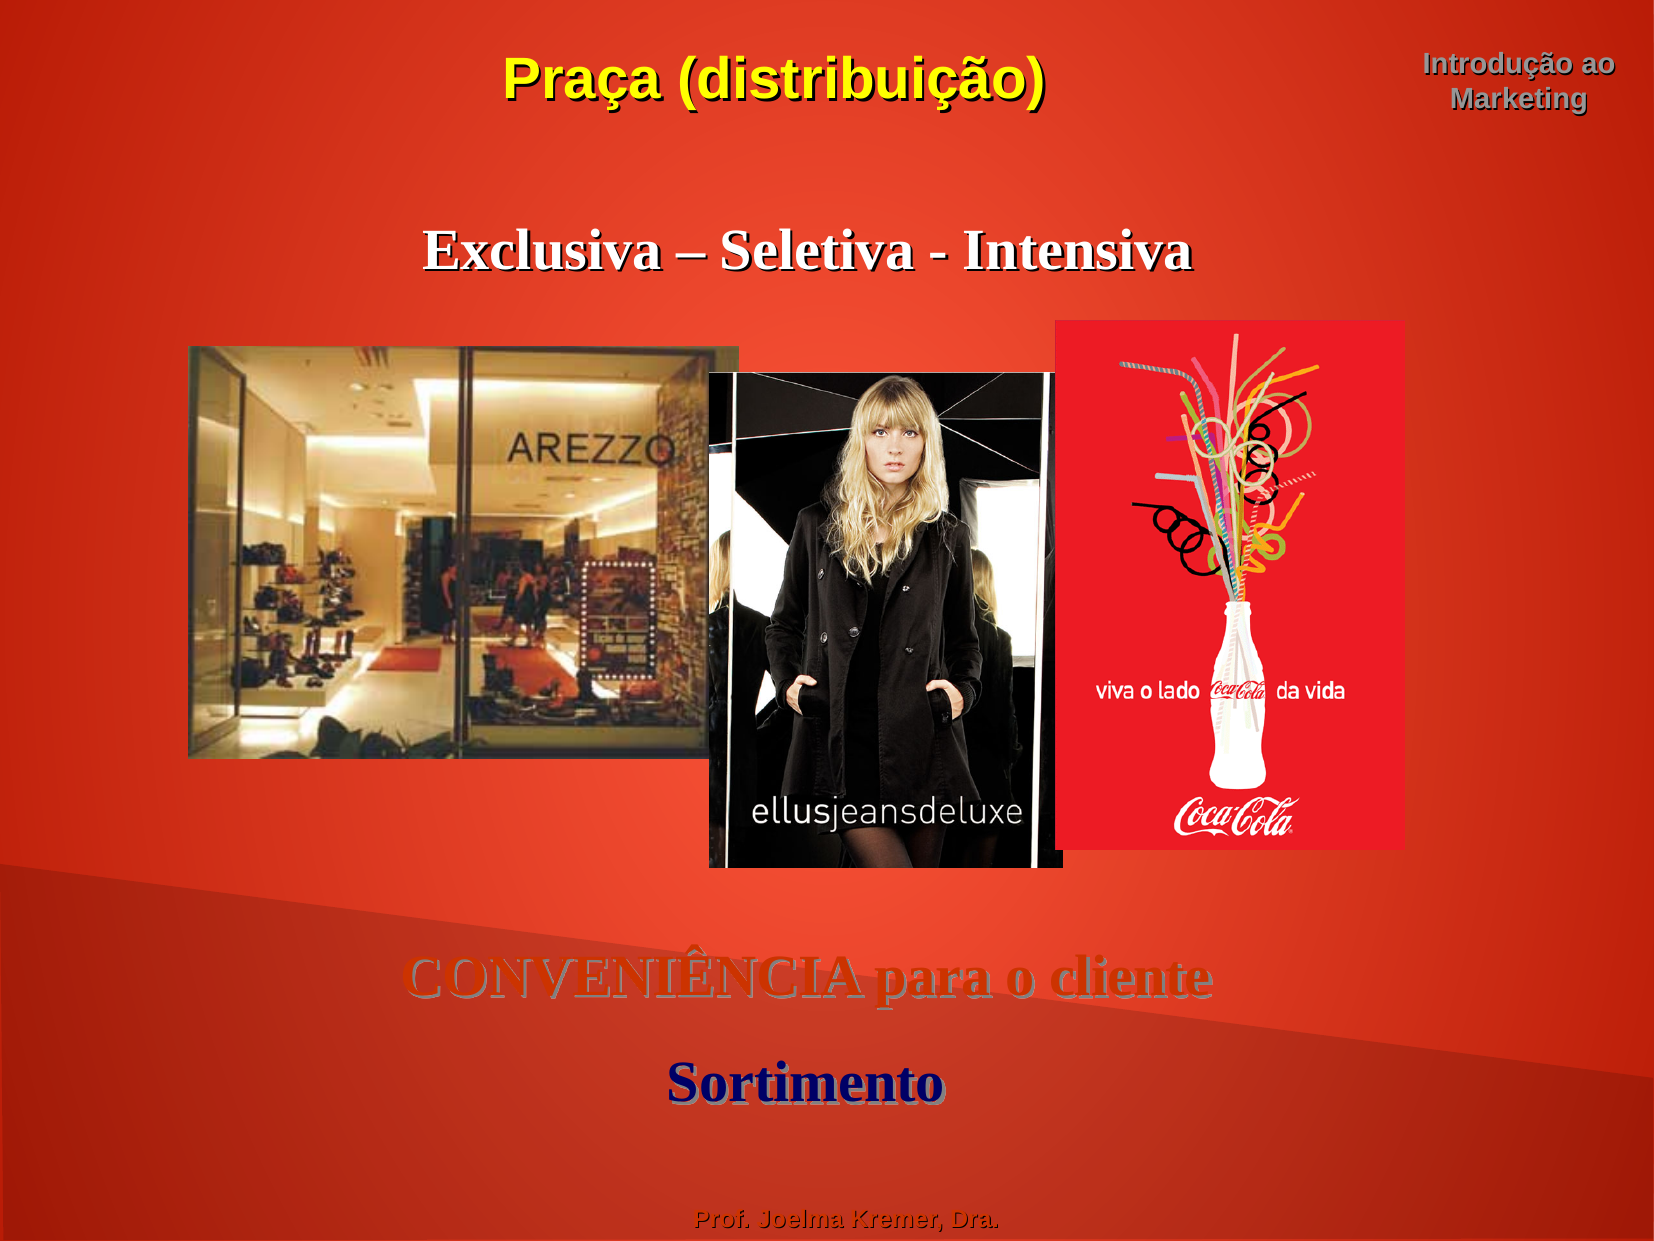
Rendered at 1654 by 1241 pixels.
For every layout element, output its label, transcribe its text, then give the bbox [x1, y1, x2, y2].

picture [188, 320, 1405, 868]
title Introdução ao Marketing [1386, 21, 1652, 139]
text_box Praça (distribuição) [188, 33, 1361, 119]
text_box Prof. Joelma Kremer, Dra. [566, 1195, 1127, 1241]
text_box Exclusiva – Seletiva - Intensiva [318, 203, 1298, 289]
text_box CONVENIÊNCIA para o cliente Sortimento [316, 929, 1296, 1122]
